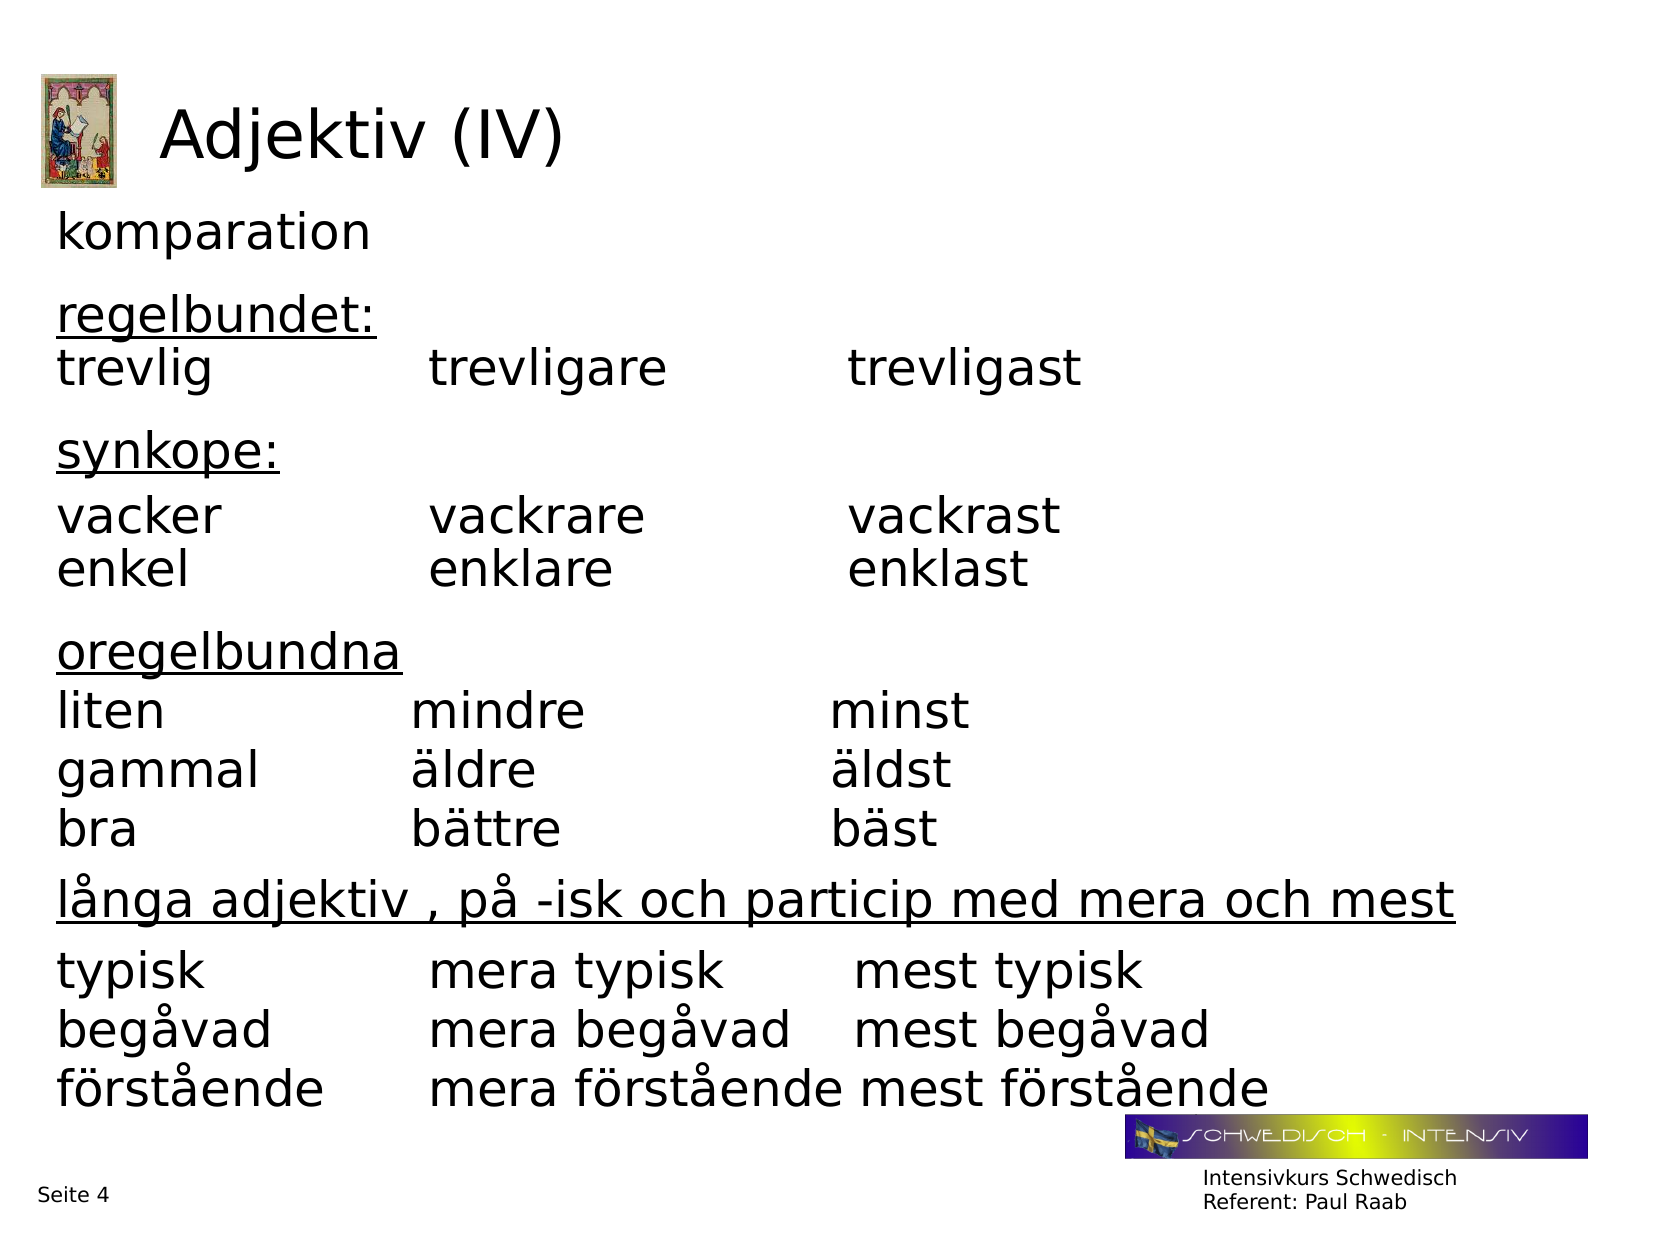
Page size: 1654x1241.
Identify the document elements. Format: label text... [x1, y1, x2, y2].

text_box mest typisk [838, 934, 1169, 993]
text_box förstående [41, 1052, 413, 1126]
text_box enklare [413, 532, 711, 606]
text_box mera begåvad [413, 993, 838, 1052]
picture [1125, 1114, 1588, 1159]
text_box synkope: [41, 414, 310, 488]
text_box mera förstående [413, 1052, 844, 1126]
text_box gammal [41, 733, 298, 807]
text_box trevligare [413, 332, 711, 406]
text_box trevligast [832, 332, 1130, 406]
text_box långa adjektiv , på -isk och particip med mera och mest [41, 863, 1498, 937]
text_box bra [41, 792, 235, 863]
text_box oregelbundna [41, 615, 460, 689]
text_box liten [41, 689, 235, 733]
text_box mindre [395, 674, 693, 733]
text_box typisk [41, 934, 235, 993]
text_box mest förstående [844, 1052, 1400, 1126]
text_box vacker [41, 479, 298, 553]
text_box begåvad [41, 993, 298, 1052]
text_box enkel [41, 532, 235, 606]
text_box enklast [832, 532, 1048, 606]
text_box minst [815, 674, 1113, 733]
text_box bäst [815, 792, 1113, 863]
text_box vackrast [832, 479, 1130, 553]
text_box vackrare [413, 479, 711, 532]
text_box mera typisk [413, 934, 788, 993]
text_box mest begåvad [838, 993, 1281, 1052]
text_box regelbundet: [41, 278, 423, 352]
text_box Adjektiv (IV) [144, 88, 601, 182]
text_box äldst [815, 733, 1113, 792]
text_box bättre [395, 792, 693, 863]
text_box äldre [395, 733, 693, 792]
text_box trevlig [41, 331, 235, 405]
picture [41, 74, 117, 188]
text_box komparation [41, 195, 435, 269]
